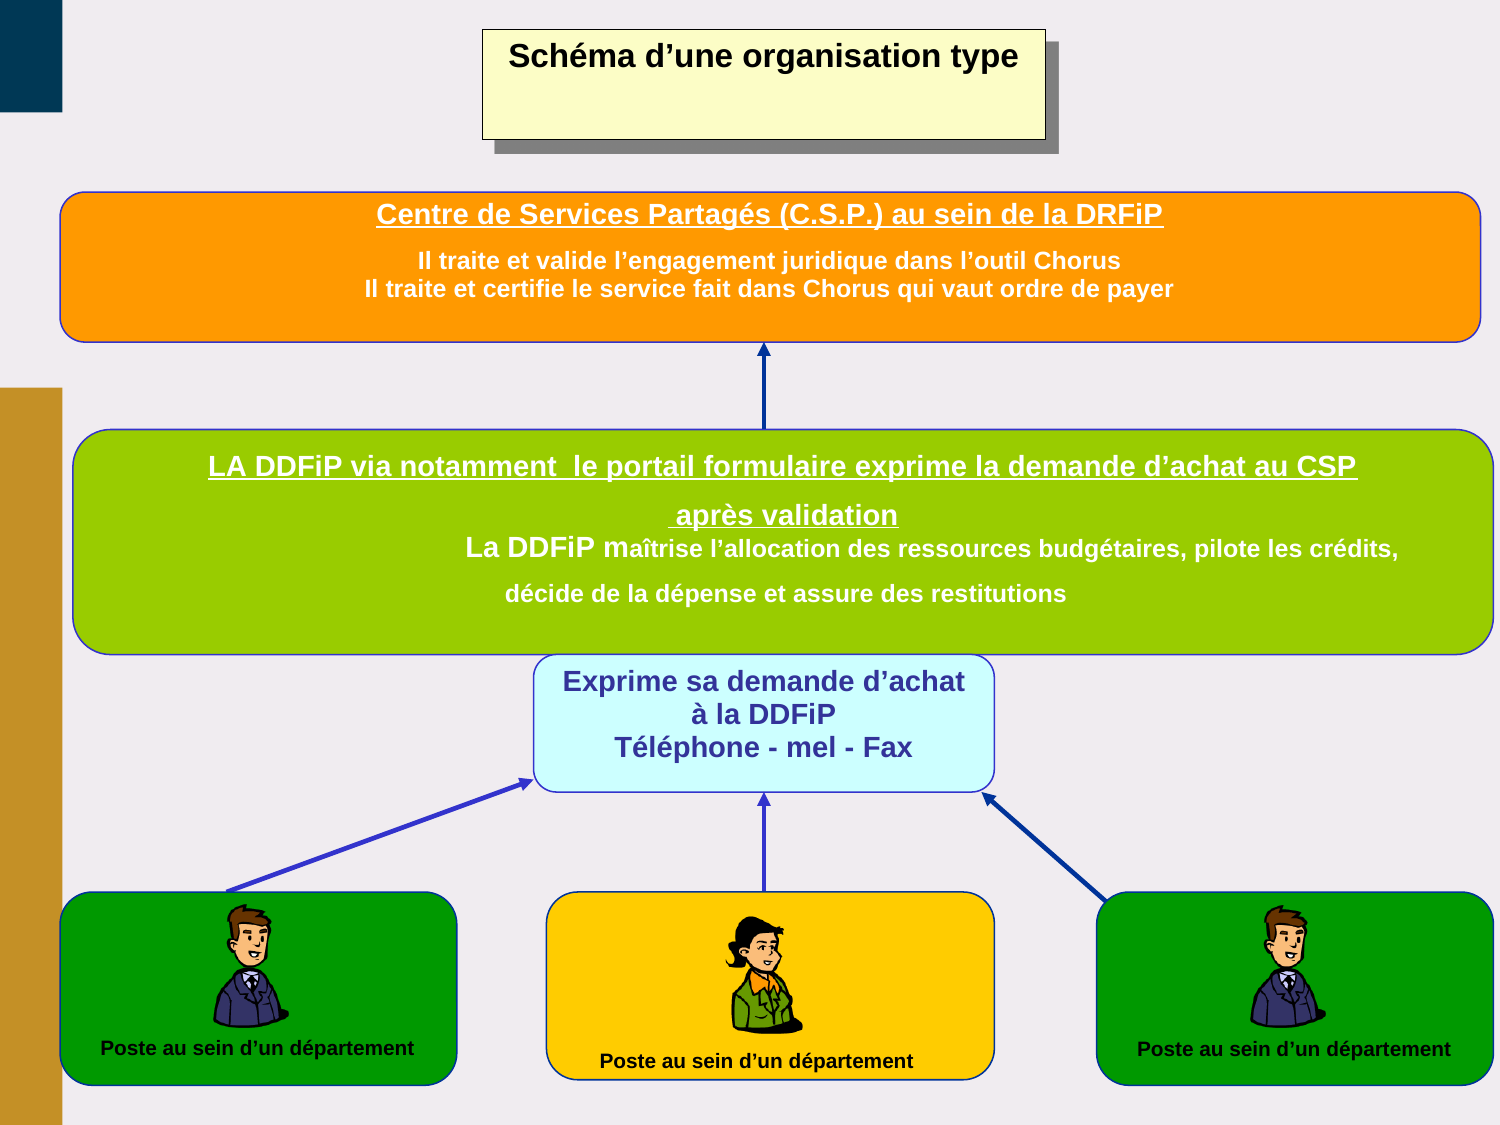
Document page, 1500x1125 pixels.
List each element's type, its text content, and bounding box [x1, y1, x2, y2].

picture [725, 916, 803, 1034]
text_box Exprime sa demande d’achat à la DDFiP Téléphone - mel - Fax [533, 654, 995, 793]
picture [213, 904, 289, 1028]
text_box Schéma d’une organisation type [482, 29, 1046, 140]
text_box Poste au sein d’un département [1122, 1029, 1468, 1069]
text_box Poste au sein d’un département [584, 1041, 931, 1081]
text_box [1096, 892, 1494, 1086]
text_box Centre de Services Partagés (C.S.P.) au sein de la DRFiP Il traite et valide l’engagement juridique dans l’outil Chorus Il traite et certifie le service fait dans Chorus qui vaut ordre de payer [60, 192, 1481, 343]
text_box Poste au sein d’un département [85, 1029, 432, 1069]
text_box [546, 891, 995, 1080]
picture [1250, 905, 1326, 1028]
text_box [60, 892, 457, 1086]
text_box LA DDFiP via notamment le portail formulaire exprime la demande d’achat au CSP après validation La DDFiP maîtrise l’allocation des ressources budgétaires, pilote les crédits, décide de la dépense et assure des restitutions [72, 429, 1494, 655]
